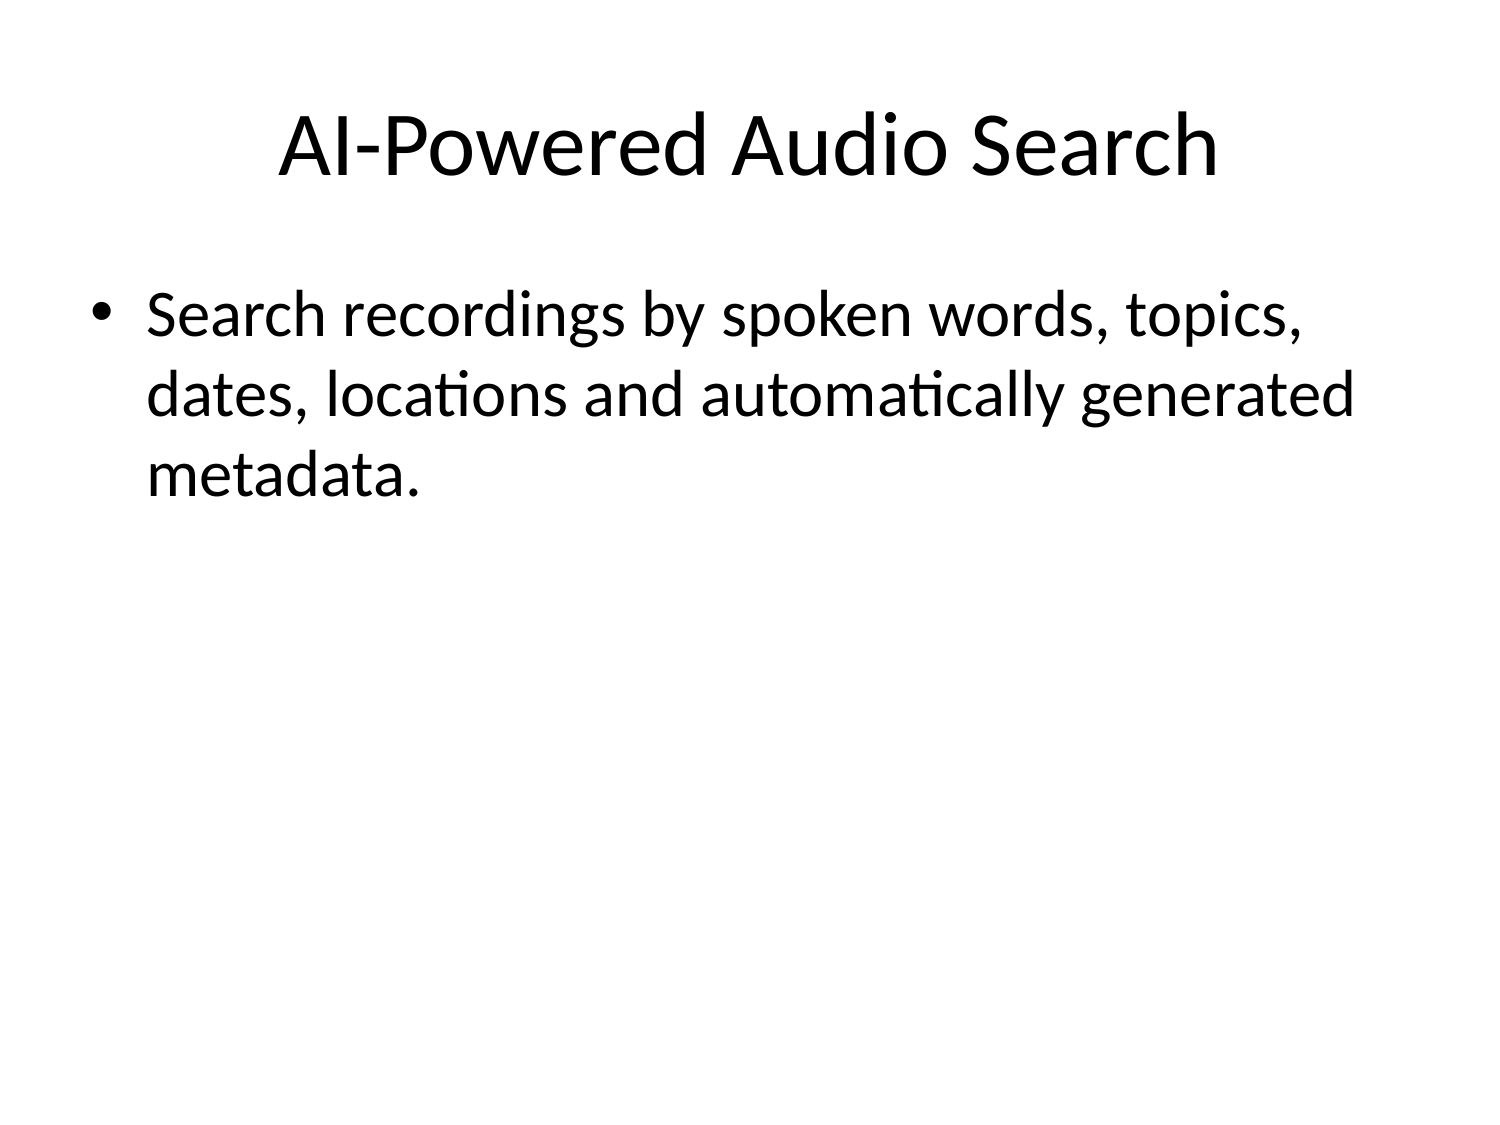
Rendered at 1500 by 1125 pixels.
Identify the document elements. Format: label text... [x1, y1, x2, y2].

list Search recordings by spoken words, topics, dates, locations and automatically generated metadata. [75, 262, 1425, 1005]
title AI-Powered Audio Search [75, 45, 1425, 233]
